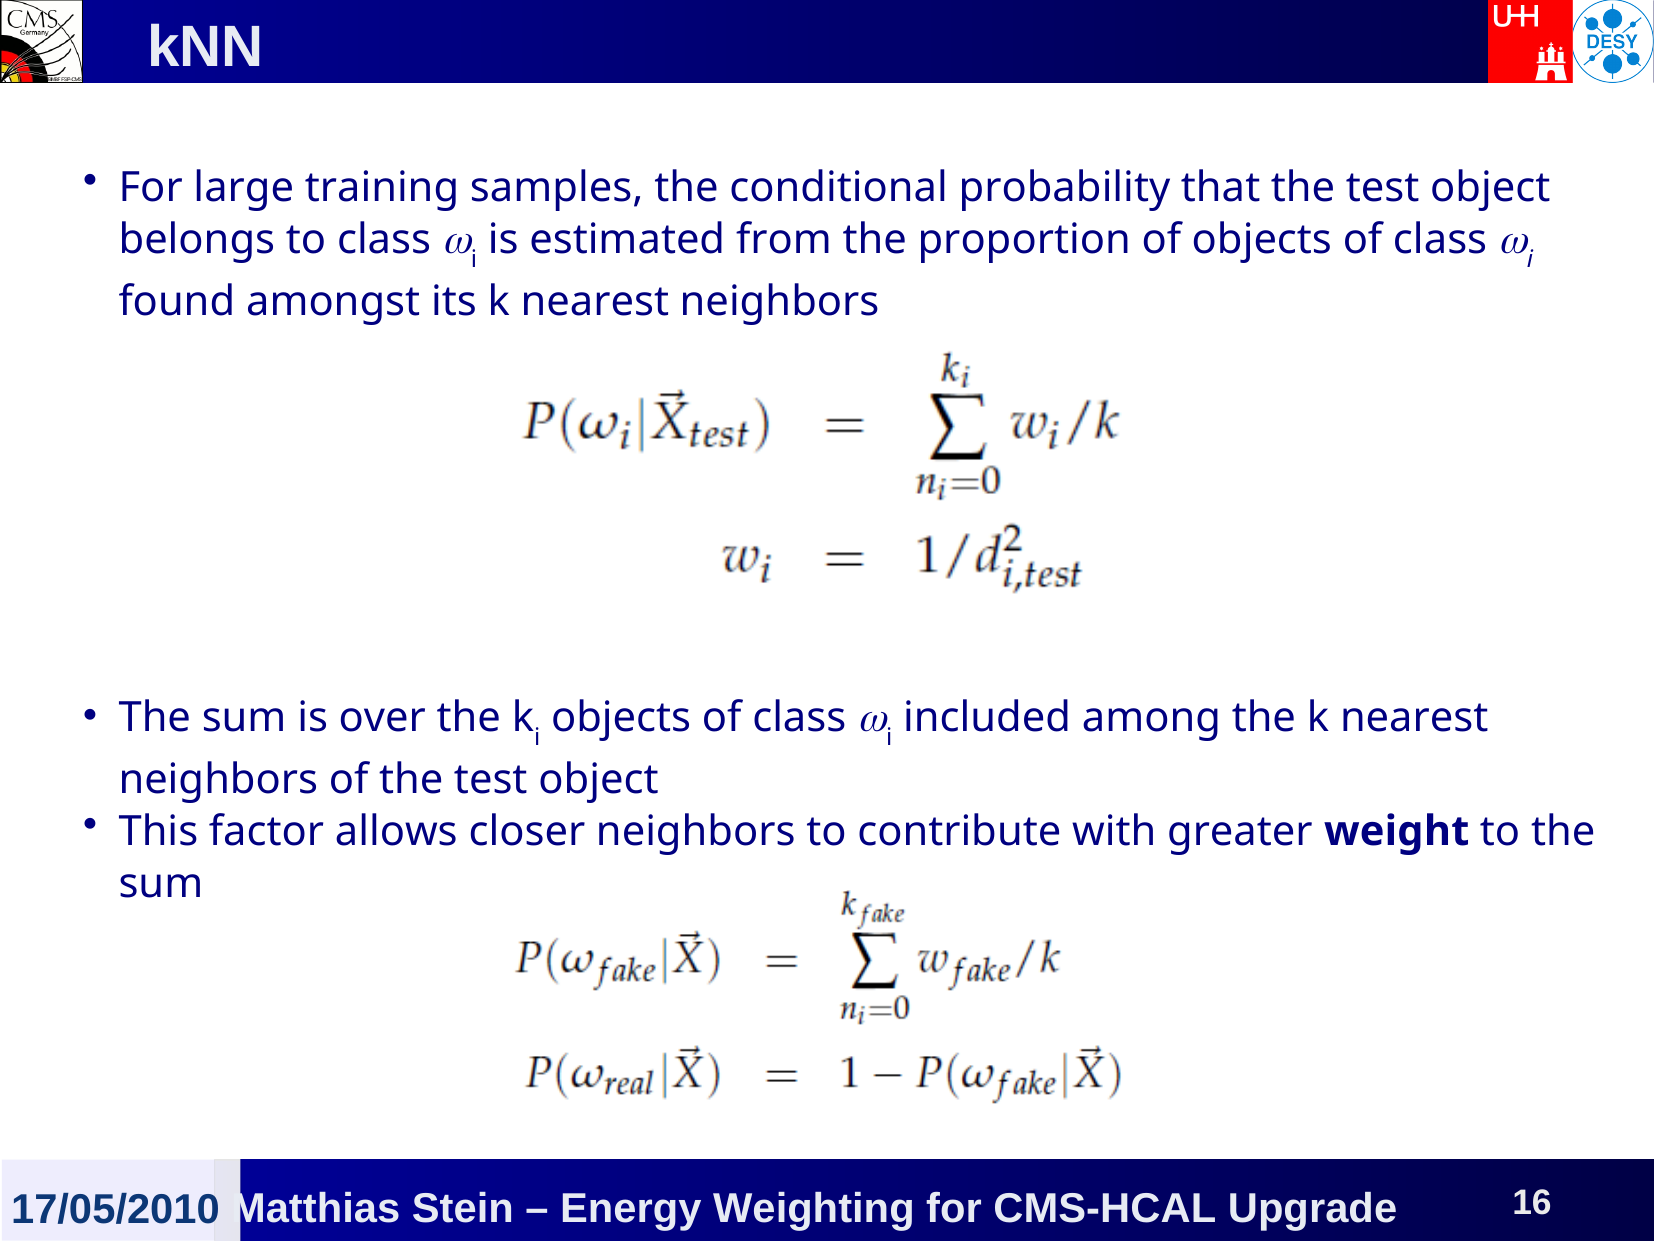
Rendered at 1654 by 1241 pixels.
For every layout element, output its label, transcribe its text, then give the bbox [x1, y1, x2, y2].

picture [1488, 0, 1654, 83]
picture [505, 890, 1126, 1126]
picture [514, 337, 1126, 601]
text_box For large training samples, the conditional probability that the test object belongs to class i is estimated from the proportion of objects of class i found amongst its k nearest neighbors The sum is over the ki objects of class i included among the k nearest neighbors of the test object This factor allows closer neighbors to contribute with greater weight to the sum [68, 150, 1613, 925]
title kNN [147, 4, 1477, 78]
picture [0, 0, 83, 83]
